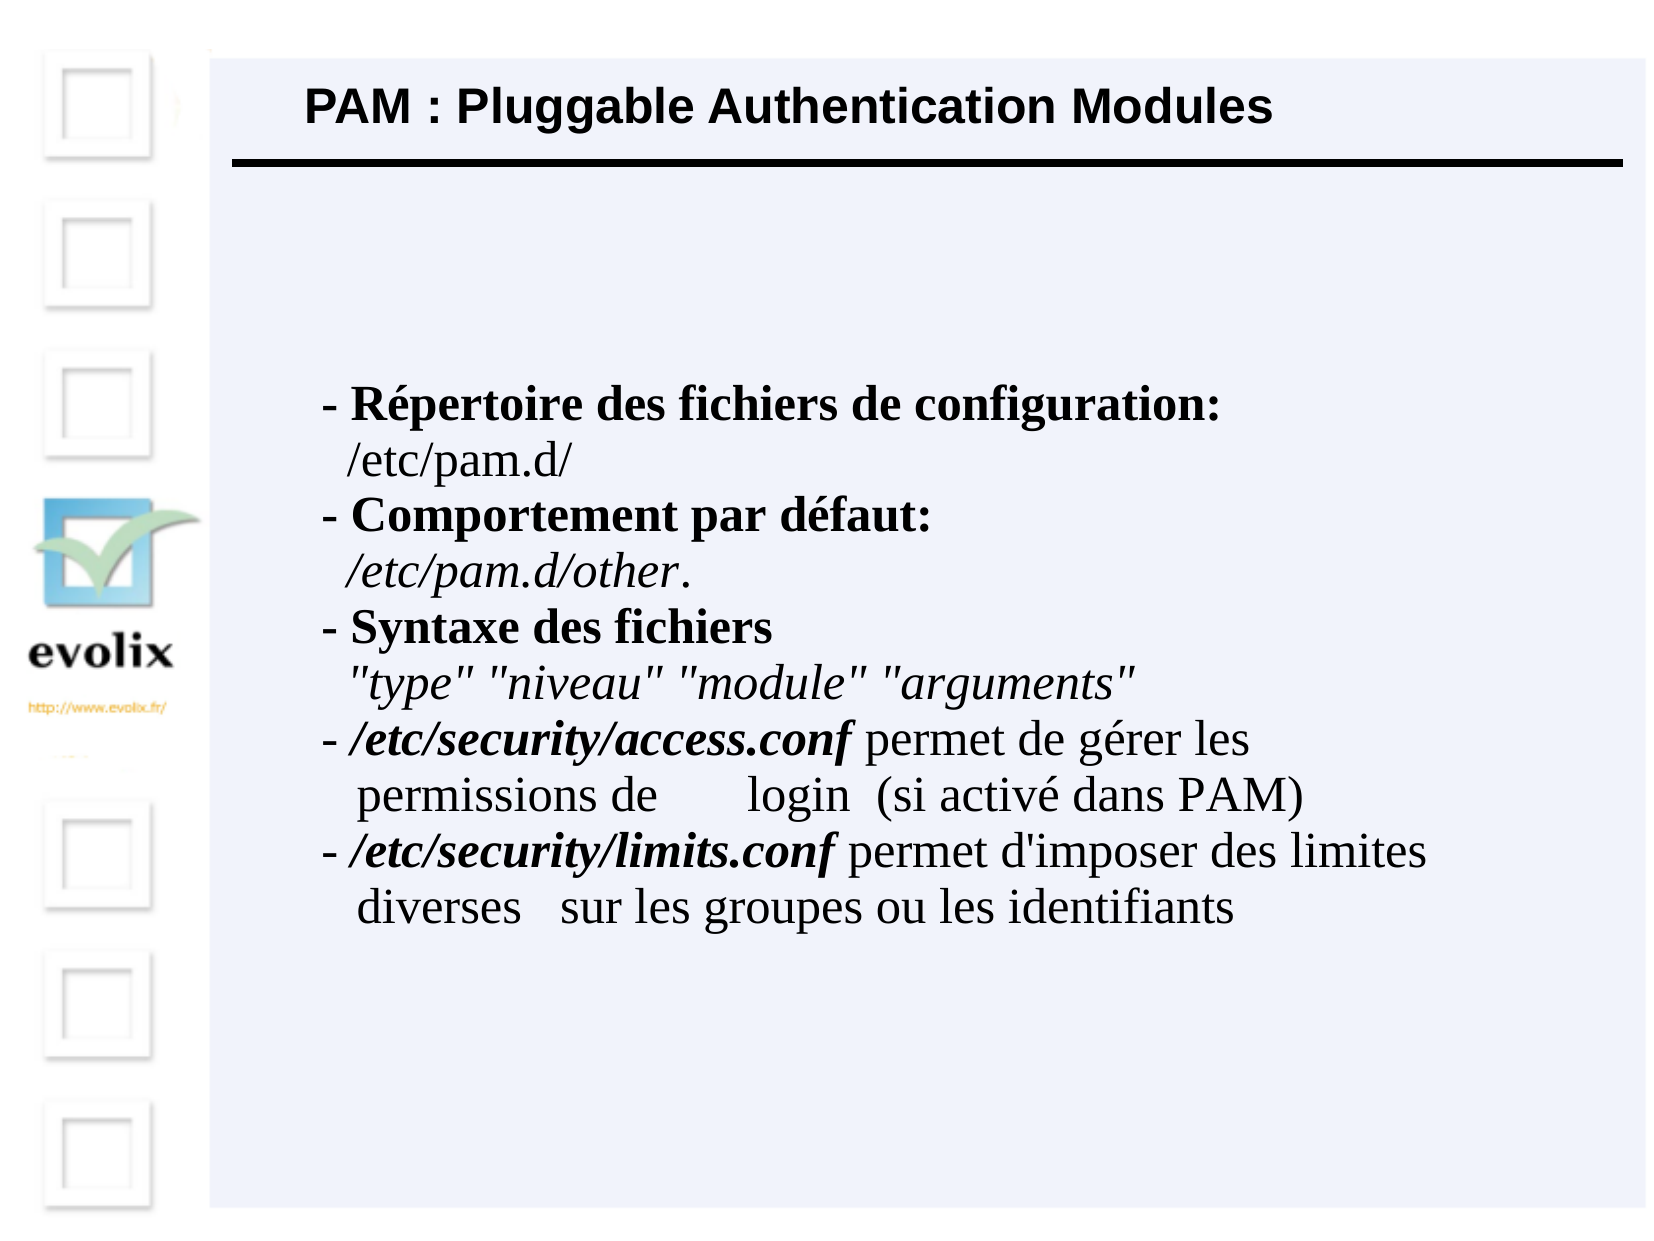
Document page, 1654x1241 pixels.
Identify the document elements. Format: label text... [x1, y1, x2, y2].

text_box PAM : Pluggable Authentication Modules [233, 71, 1403, 142]
subtitle - Répertoire des fichiers de configuration: /etc/pam.d/ - Comportement par défaut: /etc/pam.d/other. - Syntaxe des fichiers "type" "niveau" "module" "arguments" - /etc/security/access.conf permet de gérer les permissions de login (si activé dans PAM) - /etc/security/limits.conf permet d'imposer des limites diverses sur les groupes ou les identifiants [285, 211, 1491, 1154]
picture [0, 49, 1654, 1218]
